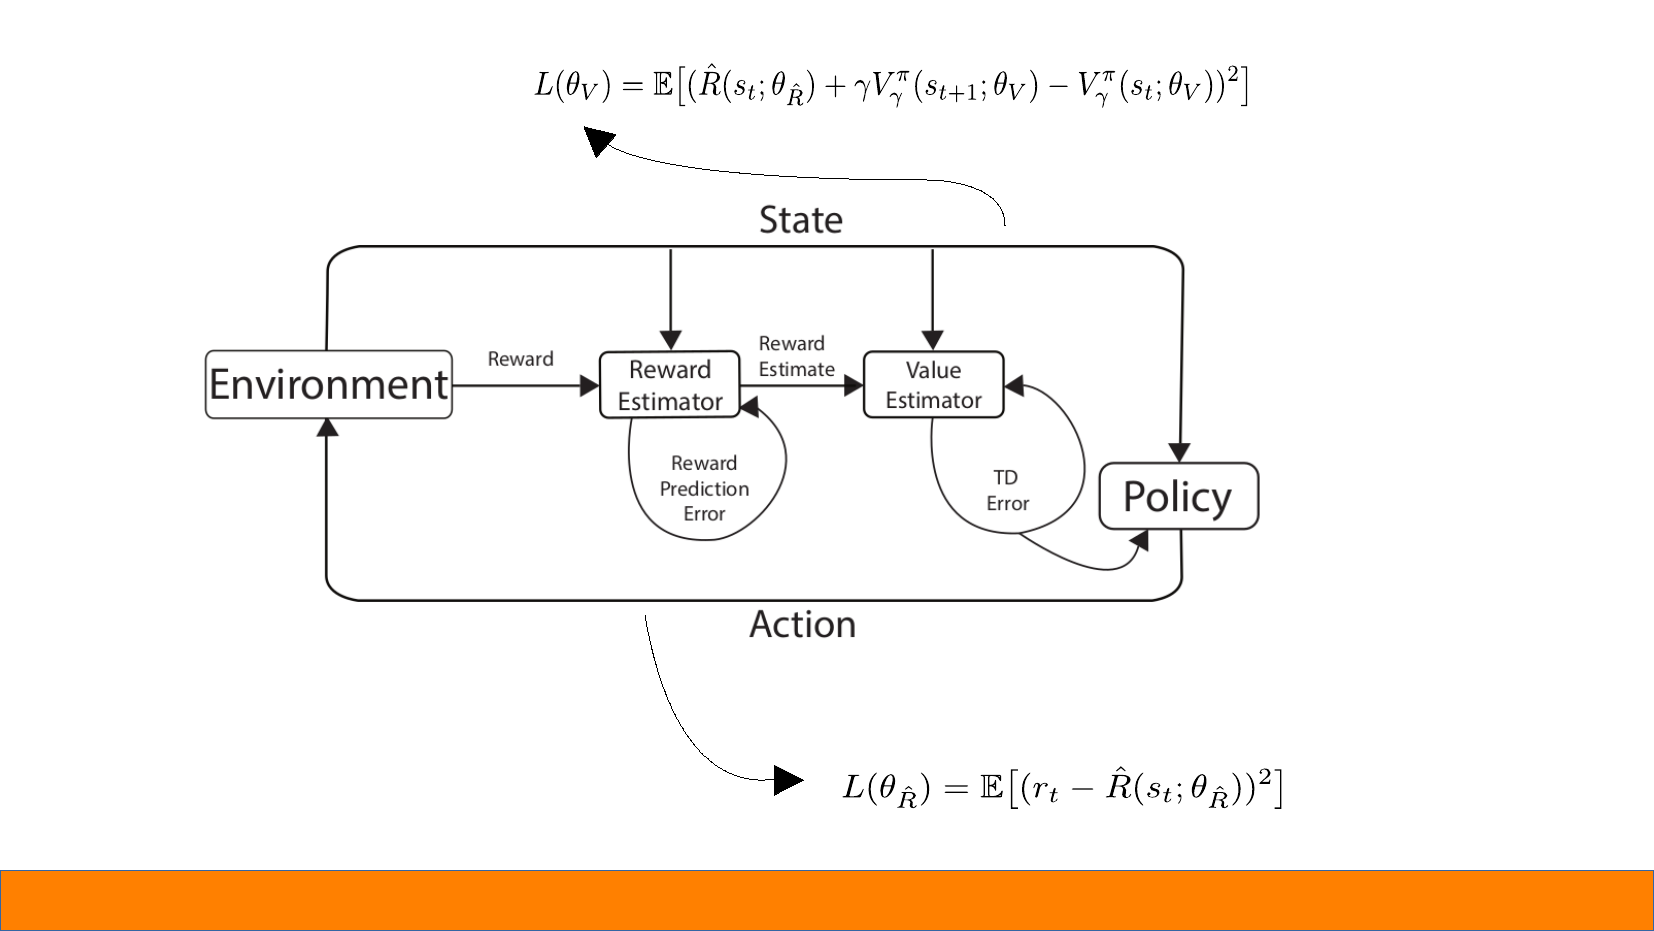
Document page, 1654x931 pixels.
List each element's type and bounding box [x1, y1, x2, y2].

text_box [584, 126, 616, 158]
picture [839, 765, 1291, 811]
picture [160, 179, 1306, 667]
picture [533, 63, 1254, 108]
text_box [774, 765, 804, 796]
text_box [0, 870, 1654, 931]
